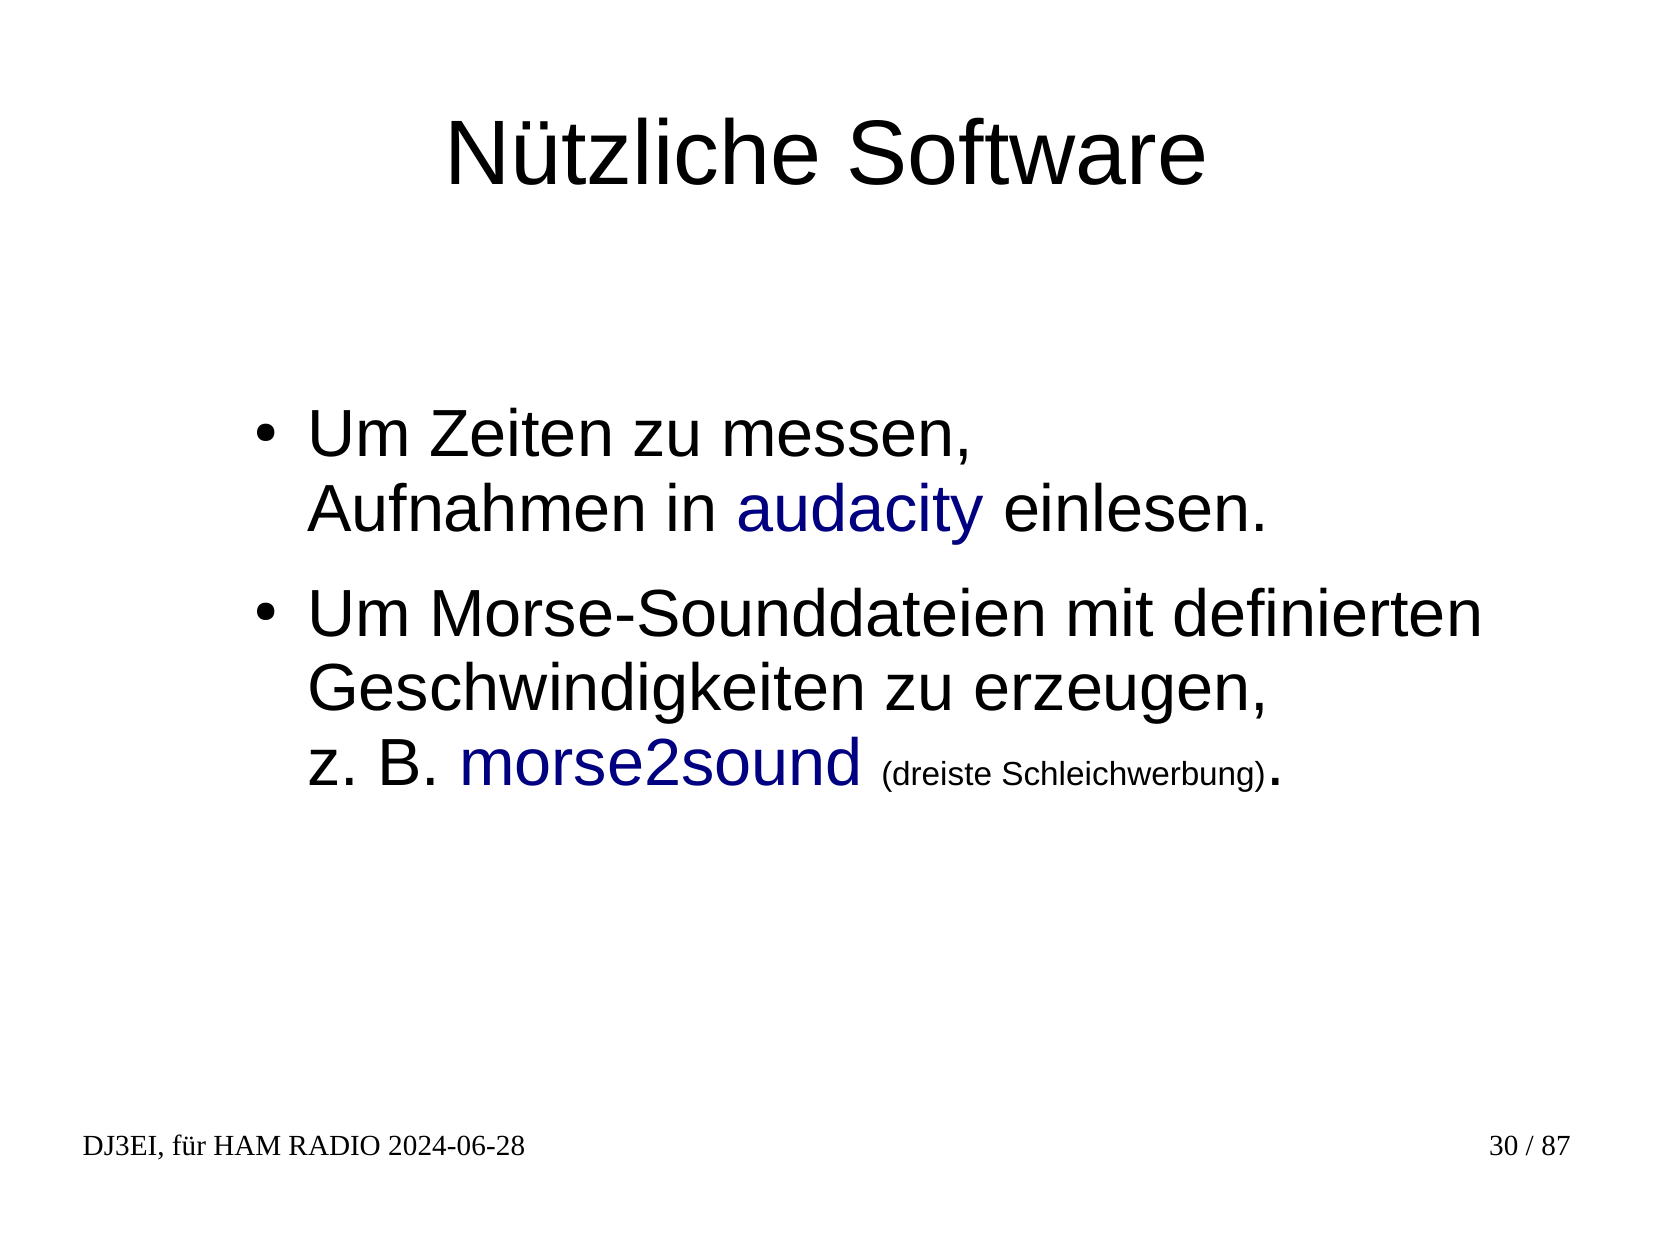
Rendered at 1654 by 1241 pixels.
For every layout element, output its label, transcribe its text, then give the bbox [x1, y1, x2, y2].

list Um Zeiten zu messen, Aufnahmen in audacity einlesen. Um Morse-Sounddateien mit definierten Geschwindigkeiten zu erzeugen, z. B. morse2sound (dreiste Schleichwerbung). [236, 396, 1524, 839]
title Nützliche Software [82, 49, 1571, 257]
